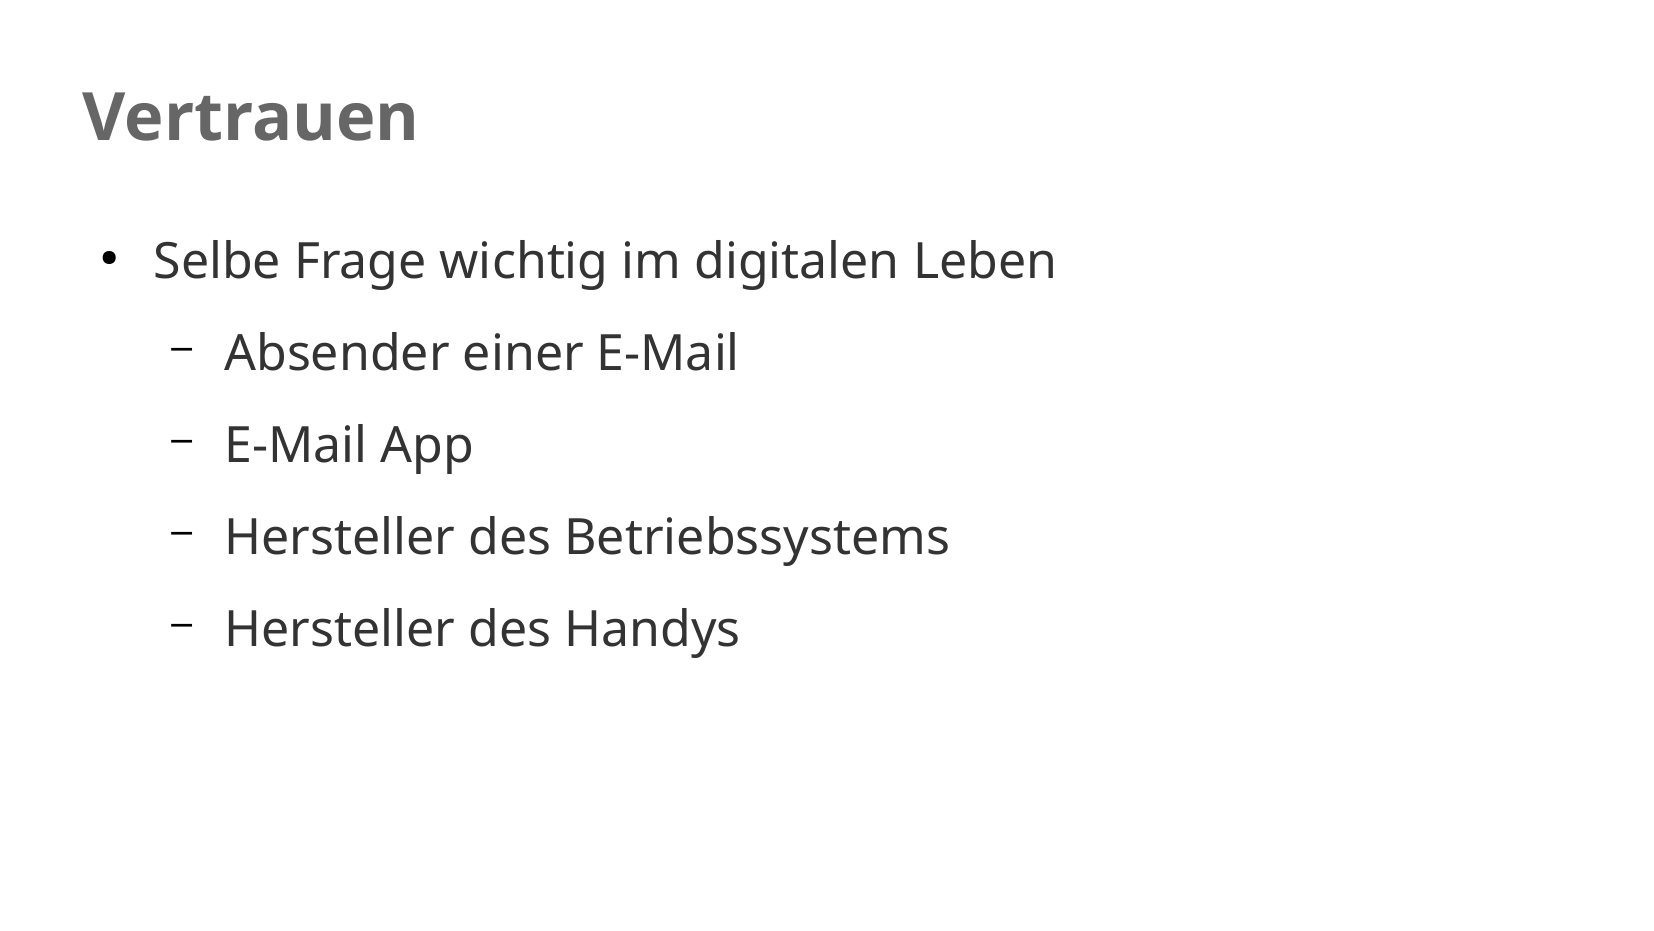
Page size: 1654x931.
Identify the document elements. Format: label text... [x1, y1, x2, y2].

title Vertrauen [82, 37, 1571, 193]
list Selbe Frage wichtig im digitalen Leben Absender einer E-Mail E-Mail App Hersteller des Betriebssystems Hersteller des Handys [82, 225, 1126, 758]
